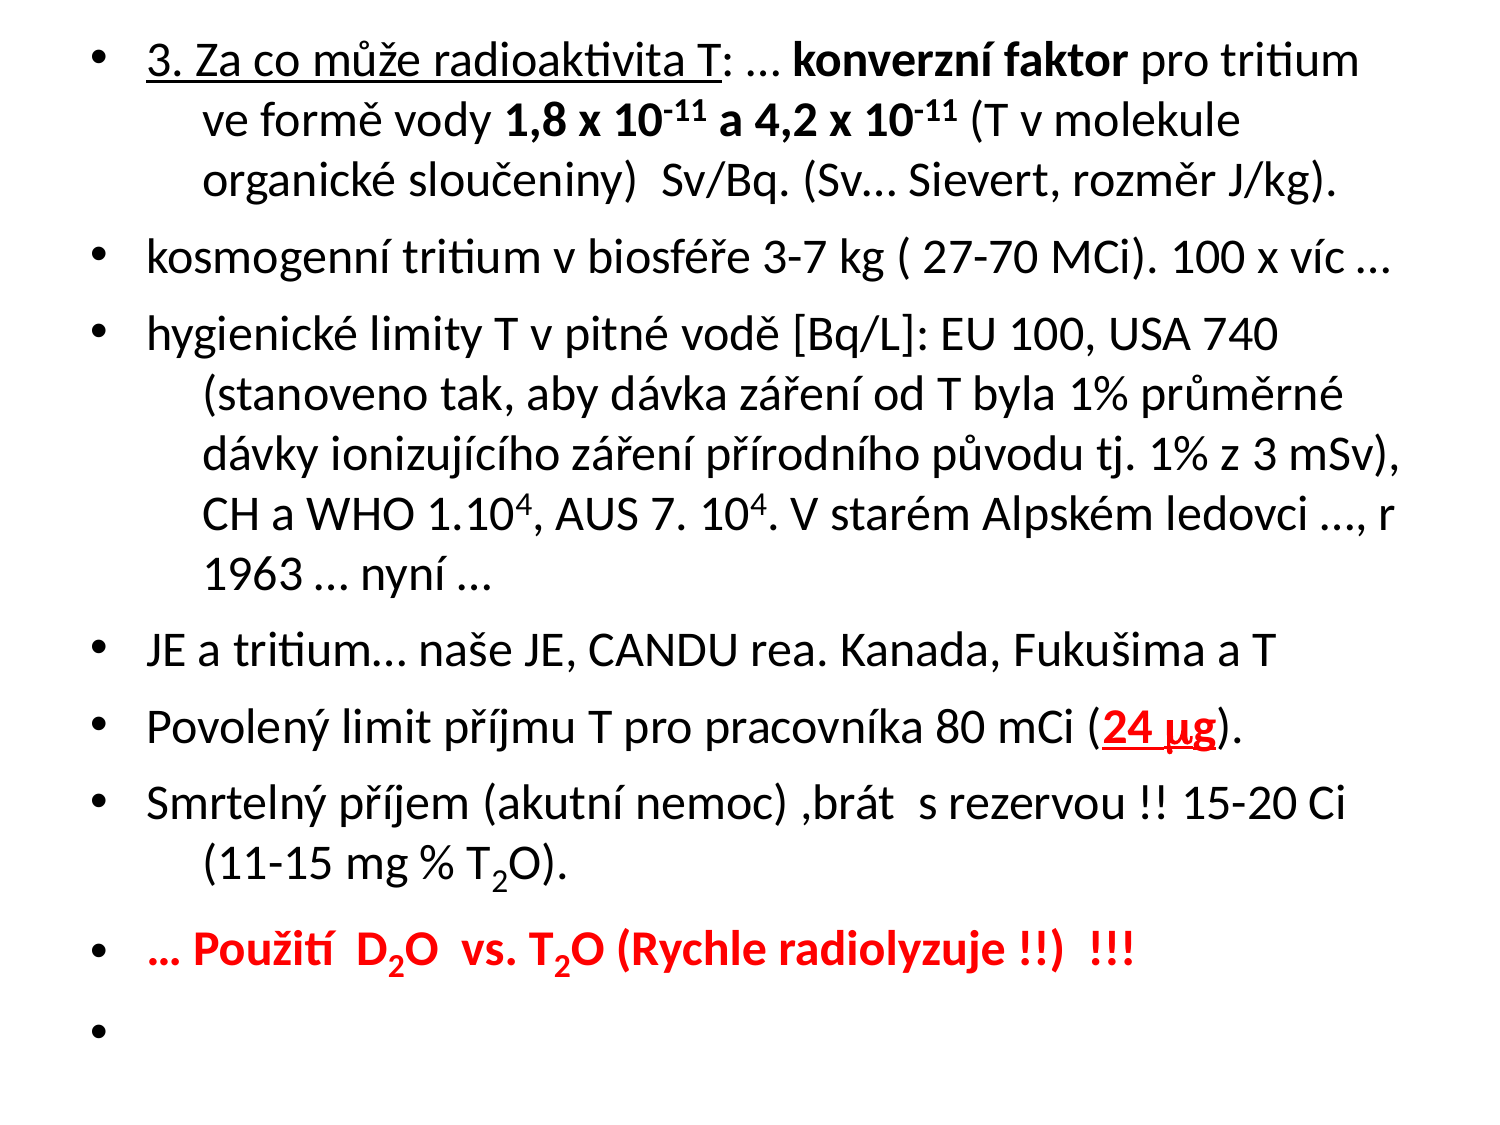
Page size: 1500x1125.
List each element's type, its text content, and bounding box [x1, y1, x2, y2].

list 3. Za co může radioaktivita T: … konverzní faktor pro tritium ve formě vody 1,8 x 10-11 a 4,2 x 10-11 (T v molekule organické sloučeniny) Sv/Bq. (Sv… Sievert, rozměr J/kg). kosmogenní tritium v biosféře 3-7 kg ( 27-70 MCi). 100 x víc … hygienické limity T v pitné vodě [Bq/L]: EU 100, USA 740 (stanoveno tak, aby dávka záření od T byla 1% průměrné dávky ionizujícího záření přírodního původu tj. 1% z 3 mSv), CH a WHO 1.104, AUS 7. 104. V starém Alpském ledovci …, r 1963 … nyní … JE a tritium… naše JE, CANDU rea. Kanada, Fukušima a T Povolený limit příjmu T pro pracovníka 80 mCi (24 mg). Smrtelný příjem (akutní nemoc) ,brát s rezervou !! 15-20 Ci (11-15 mg % T2O). … Použití D2O vs. T2O (Rychle radiolyzuje !!) !!! [75, 19, 1426, 1095]
